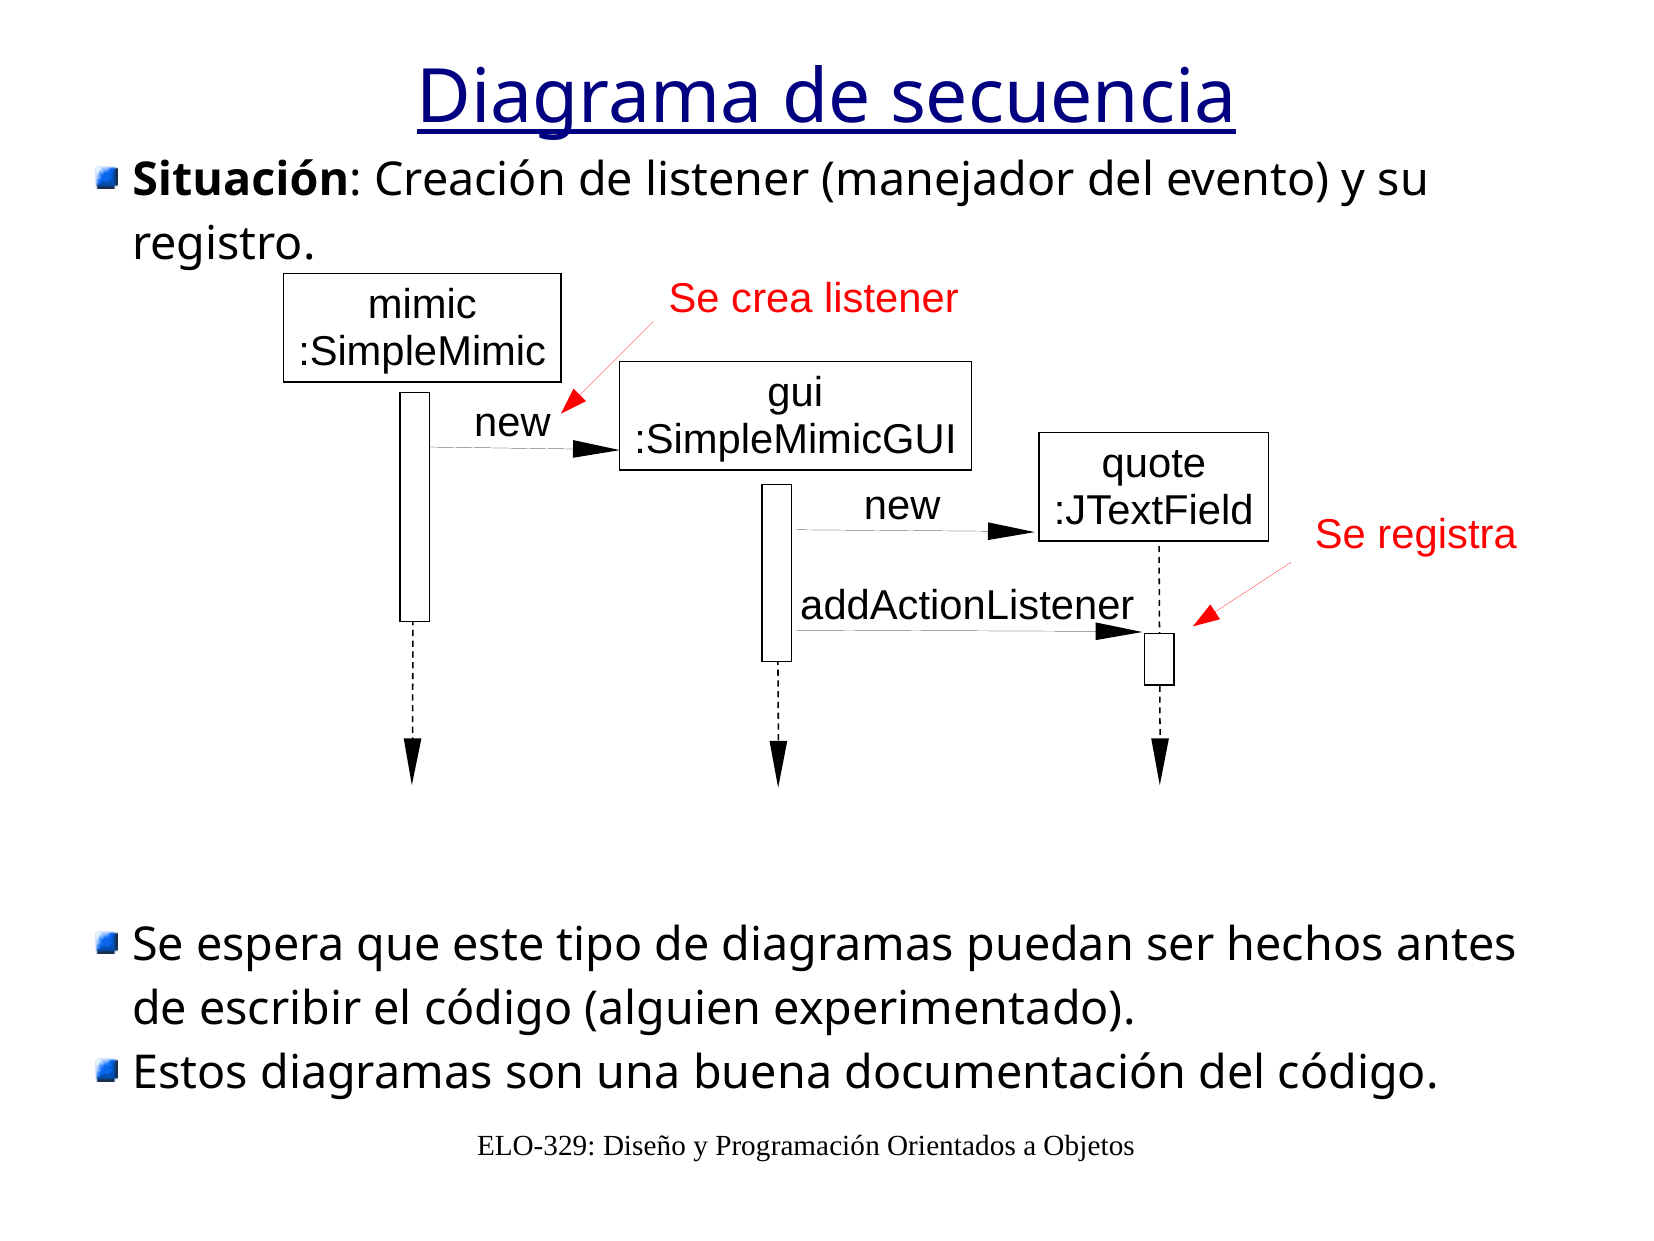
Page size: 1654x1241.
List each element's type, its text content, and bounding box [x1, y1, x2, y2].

text_box quote :JTextField [1039, 432, 1269, 541]
text_box [761, 484, 792, 662]
text_box Se registra [1300, 503, 1532, 566]
text_box mimic :SimpleMimic [283, 273, 562, 382]
title Diagrama de secuencia [82, 43, 1571, 145]
text_box Se crea listener [653, 267, 974, 330]
text_box new [849, 531, 956, 536]
list Situación: Creación de listener (manejador del evento) y su registro. Se espera que este tipo de diagramas puedan ser hechos antes de escribir el código (alguien experimentado). Estos diagramas son una buena documentación del código. [82, 145, 1571, 1109]
text_box [400, 392, 430, 622]
text_box addActionListener [785, 574, 1150, 637]
text_box gui :SimpleMimicGUI [619, 361, 972, 470]
text_box new [459, 391, 566, 454]
text_box [1144, 633, 1175, 685]
text_box new [849, 473, 956, 530]
